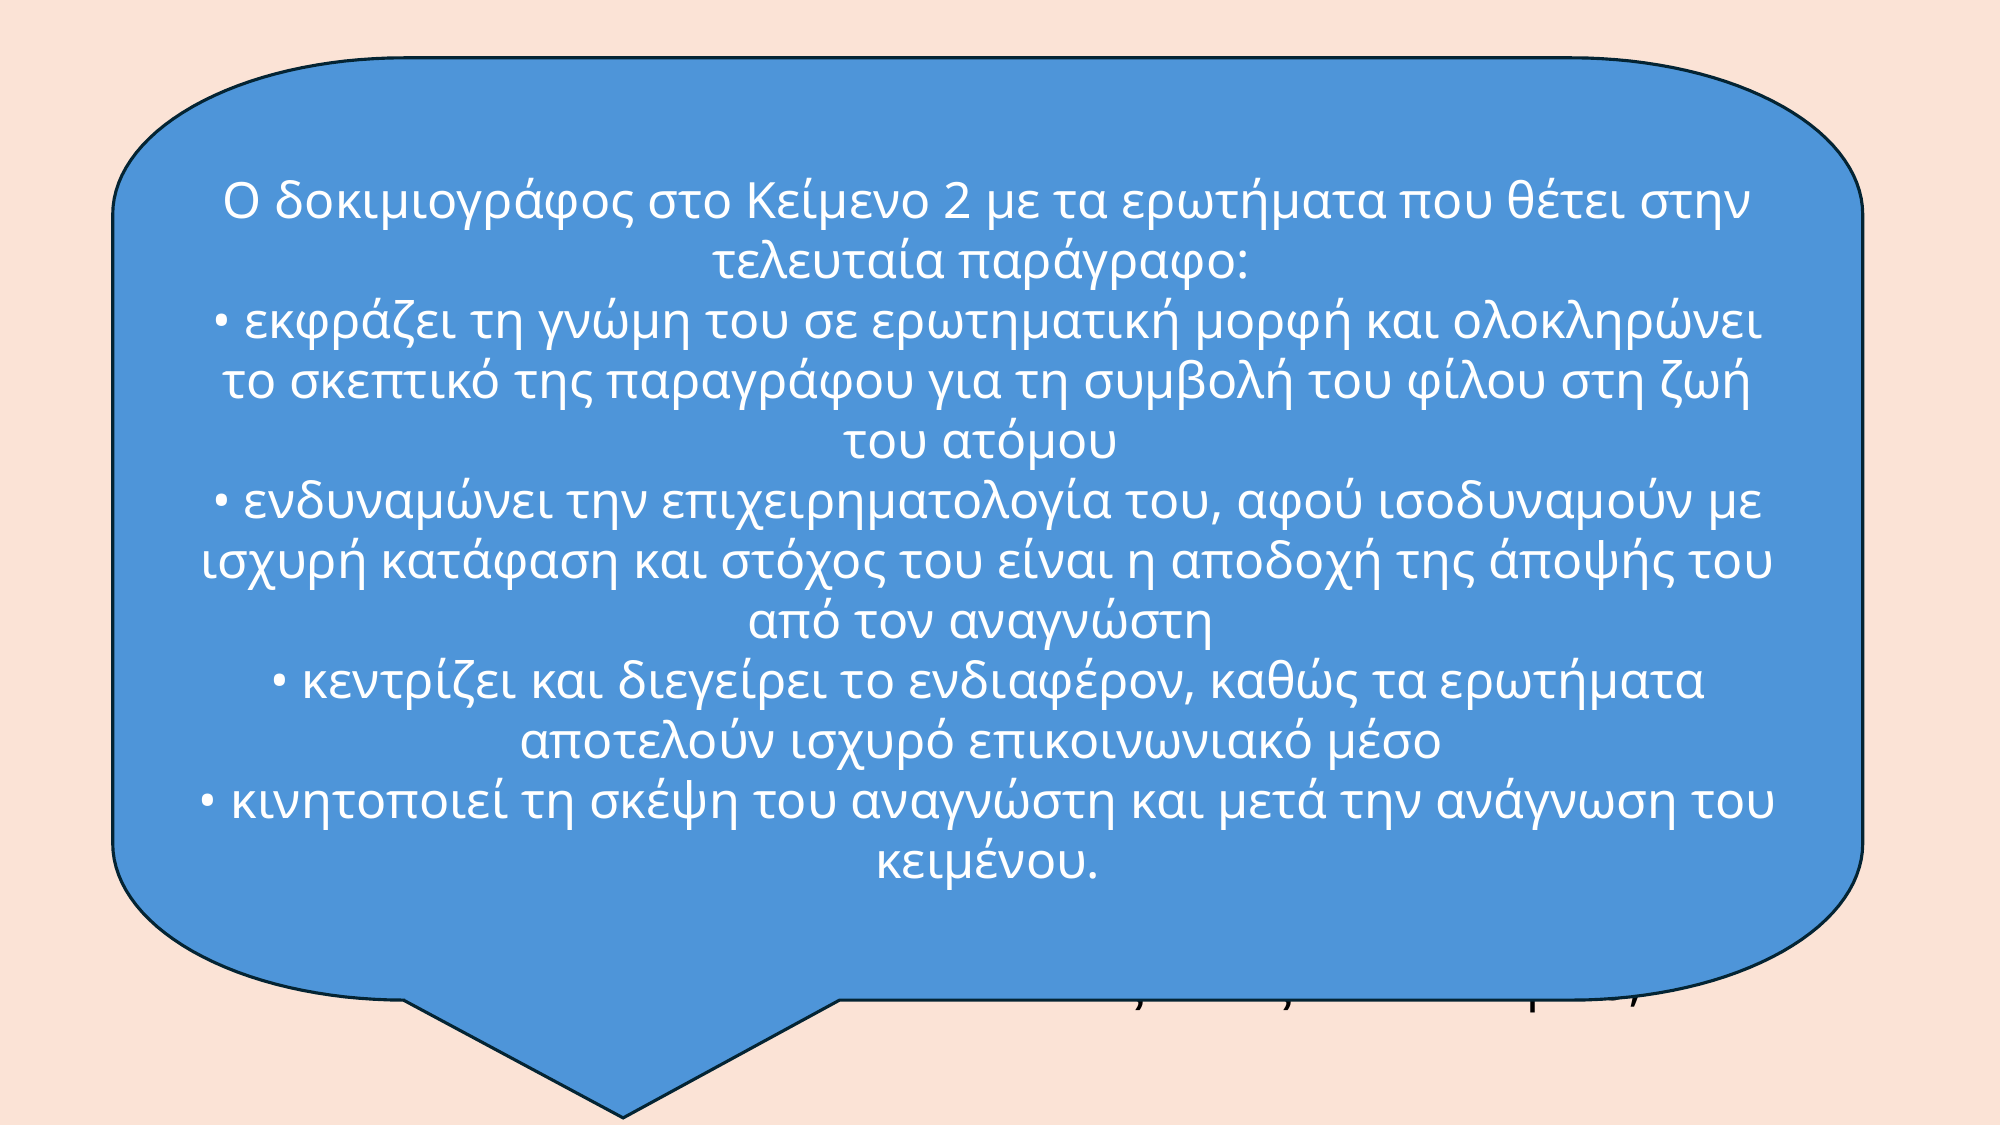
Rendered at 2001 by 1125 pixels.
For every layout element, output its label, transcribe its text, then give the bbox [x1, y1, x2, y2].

list Φίλος είναι ο παραστάτης και σύμμαχός μας στον τραχύ αγώνα να υπάρξουμε, να σηκώσουμε το βάρος της ανθρωποσύνης μας, χωρίς να συντριβούμε ή να ευτελιστούμε. Όταν σε μια βαρυσήμαντη καμπή του βίου μελετούμε ή επιχειρούμε κάτι πολύ σοβαρό και επικίνδυνο, έχουμε ανάγκη από ένα καλόγνωμο σύμβουλο και αυστηρό κριτή, για να συζητήσουμε μαζί του ελεύθερα και χωρίς περιστροφές το πρόβλημά μας. Ποιος μπορεί να είναι αυτός ο σύμβουλος και κριτής; Μπορεί το πρόσωπο τούτο να είναι άλλος εκτός από τον φίλο; [850, 854, 1863, 1025]
title Τεχνική ερωτήσεων [137, 75, 267, 150]
text_box Ο δοκιμιογράφος στο Κείμενο 2 με τα ερωτήματα που θέτει στην τελευταία παράγραφο: • εκφράζει τη γνώμη του σε ερωτηματική μορφή και ολοκληρώνει το σκεπτικό της παραγράφου για τη συμβολή του φίλου στη ζωή του ατόμου • ενδυναμώνει την επιχειρηματολογία του, αφού ισοδυναμούν με ισχυρή κατάφαση και στόχος του είναι η αποδοχή της άποψής του από τον αναγνώστη • κεντρίζει και διεγείρει το ενδιαφέρον, καθώς τα ερωτήματα αποτελούν ισχυρό επικοινωνιακό μέσο • κινητοποιεί τη σκέψη του αναγνώστη και μετά την ανάγνωση του κειμένου. [112, 57, 1863, 1118]
